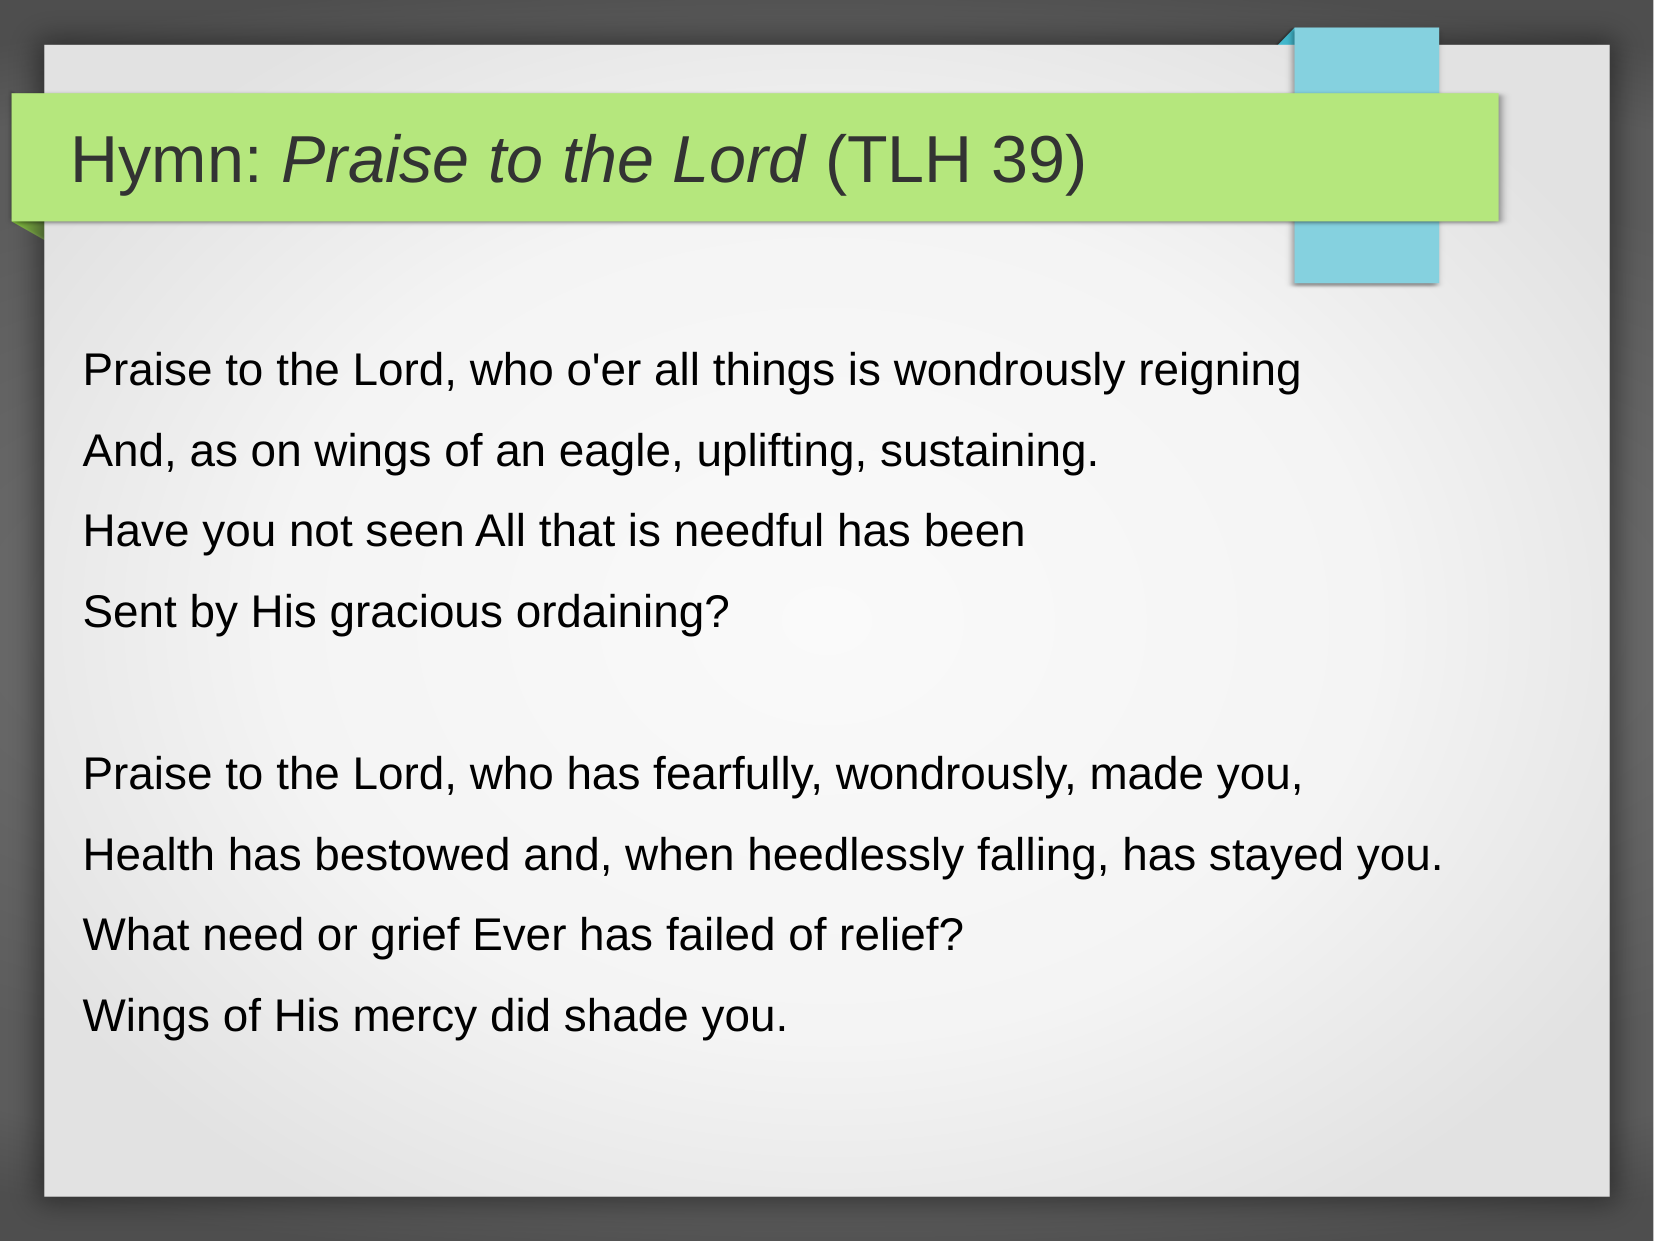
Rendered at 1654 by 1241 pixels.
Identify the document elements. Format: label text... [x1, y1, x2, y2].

picture [0, 0, 1654, 1241]
list Praise to the Lord, who o'er all things is wondrously reigning And, as on wings of an eagle, uplifting, sustaining. Have you not seen All that is needful has been Sent by His gracious ordaining? Praise to the Lord, who has fearfully, wondrously, made you, Health has bestowed and, when heedlessly falling, has stayed you. What need or grief Ever has failed of relief? Wings of His mercy did shade you. [82, 343, 1538, 1063]
title Hymn: Praise to the Lord (TLH 39) [70, 106, 1229, 213]
